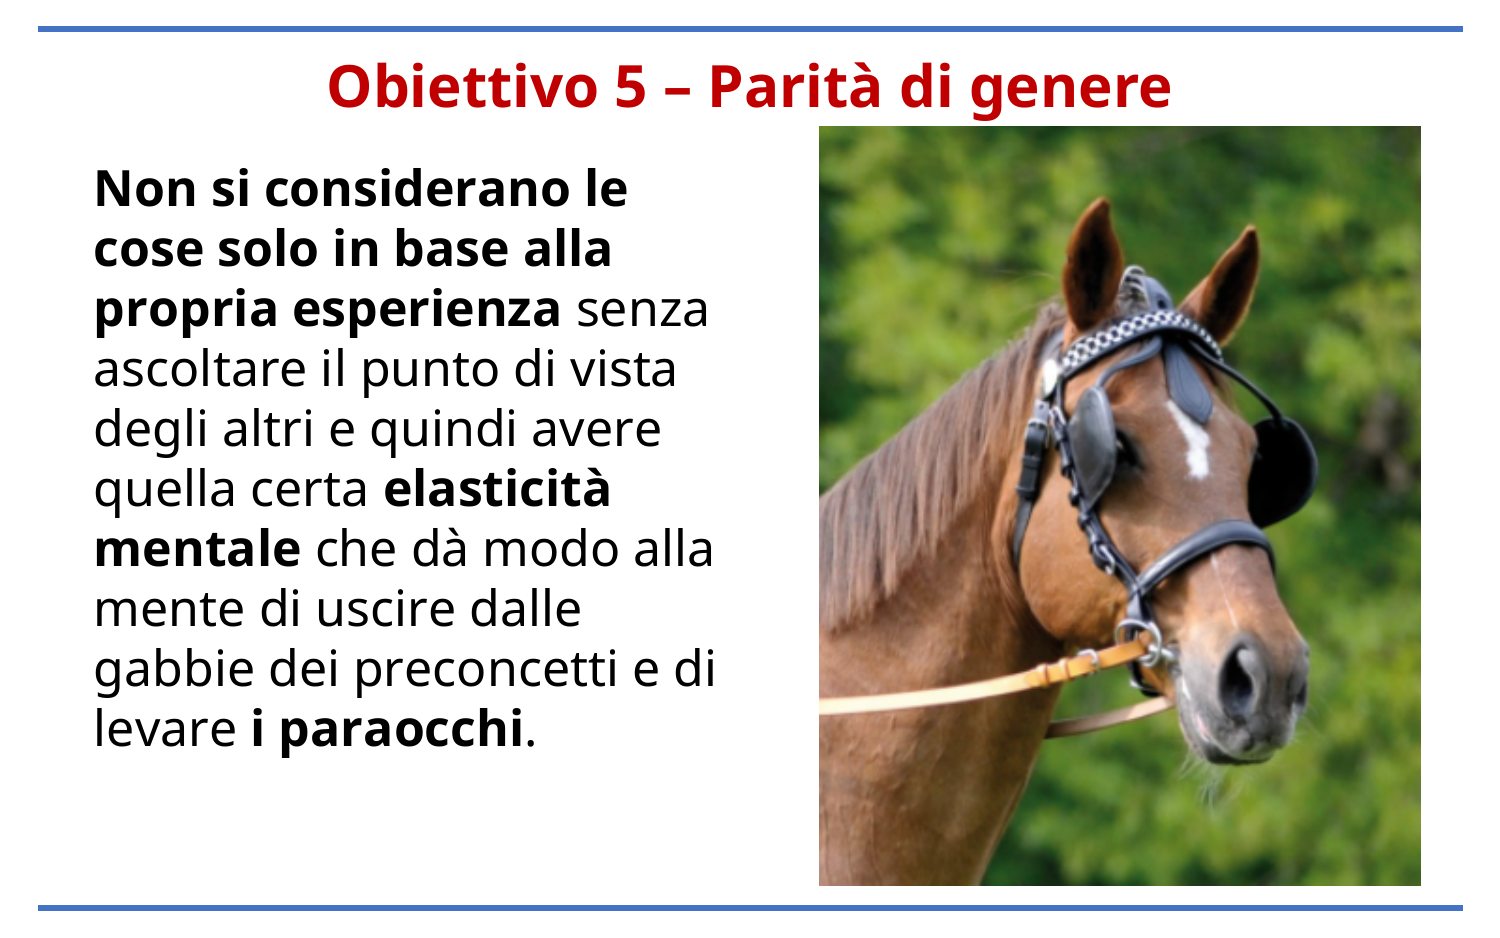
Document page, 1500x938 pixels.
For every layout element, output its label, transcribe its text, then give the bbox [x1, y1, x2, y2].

text_box Obiettivo 5 – Parità di genere [0, 49, 1500, 107]
picture [819, 126, 1421, 886]
text_box Non si considerano le cose solo in base alla propria esperienza senza ascoltare il punto di vista degli altri e quindi avere quella certa elasticità mentale che dà modo alla mente di uscire dalle gabbie dei preconcetti e di levare i paraocchi. [79, 149, 751, 831]
